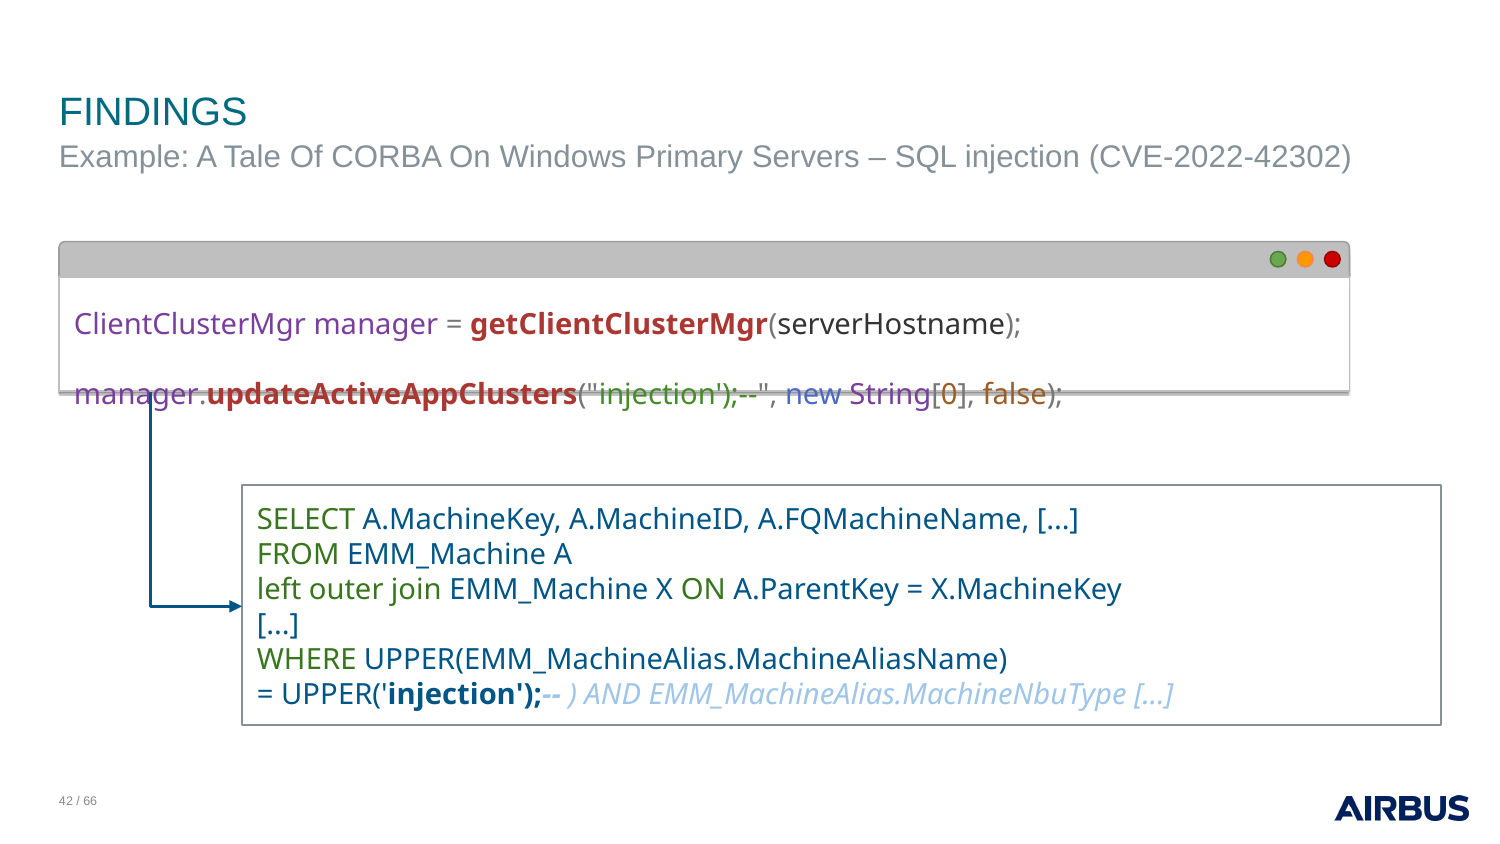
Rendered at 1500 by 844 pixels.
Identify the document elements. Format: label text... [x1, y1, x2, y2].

text_box [58, 241, 1350, 277]
text_box SELECT A.MachineKey, A.MachineID, A.FQMachineName, [...] FROM EMM_Machine A left outer join EMM_Machine X ON A.ParentKey = X.MachineKey [...] WHERE UPPER(EMM_MachineAlias.MachineAliasName) = UPPER('injection');-- ) AND EMM_MachineAlias.MachineNbuType [...] [241, 485, 1441, 725]
title FINDINGS Example: A Tale Of CORBA On Windows Primary Servers – SQL injection (CVE-2022-42302) [58, 80, 1441, 192]
text_box ClientClusterMgr manager = getClientClusterMgr(serverHostname); manager.updateActiveAppClusters("injection');--", new String[0], false); [58, 277, 1350, 425]
picture [1334, 795, 1469, 821]
